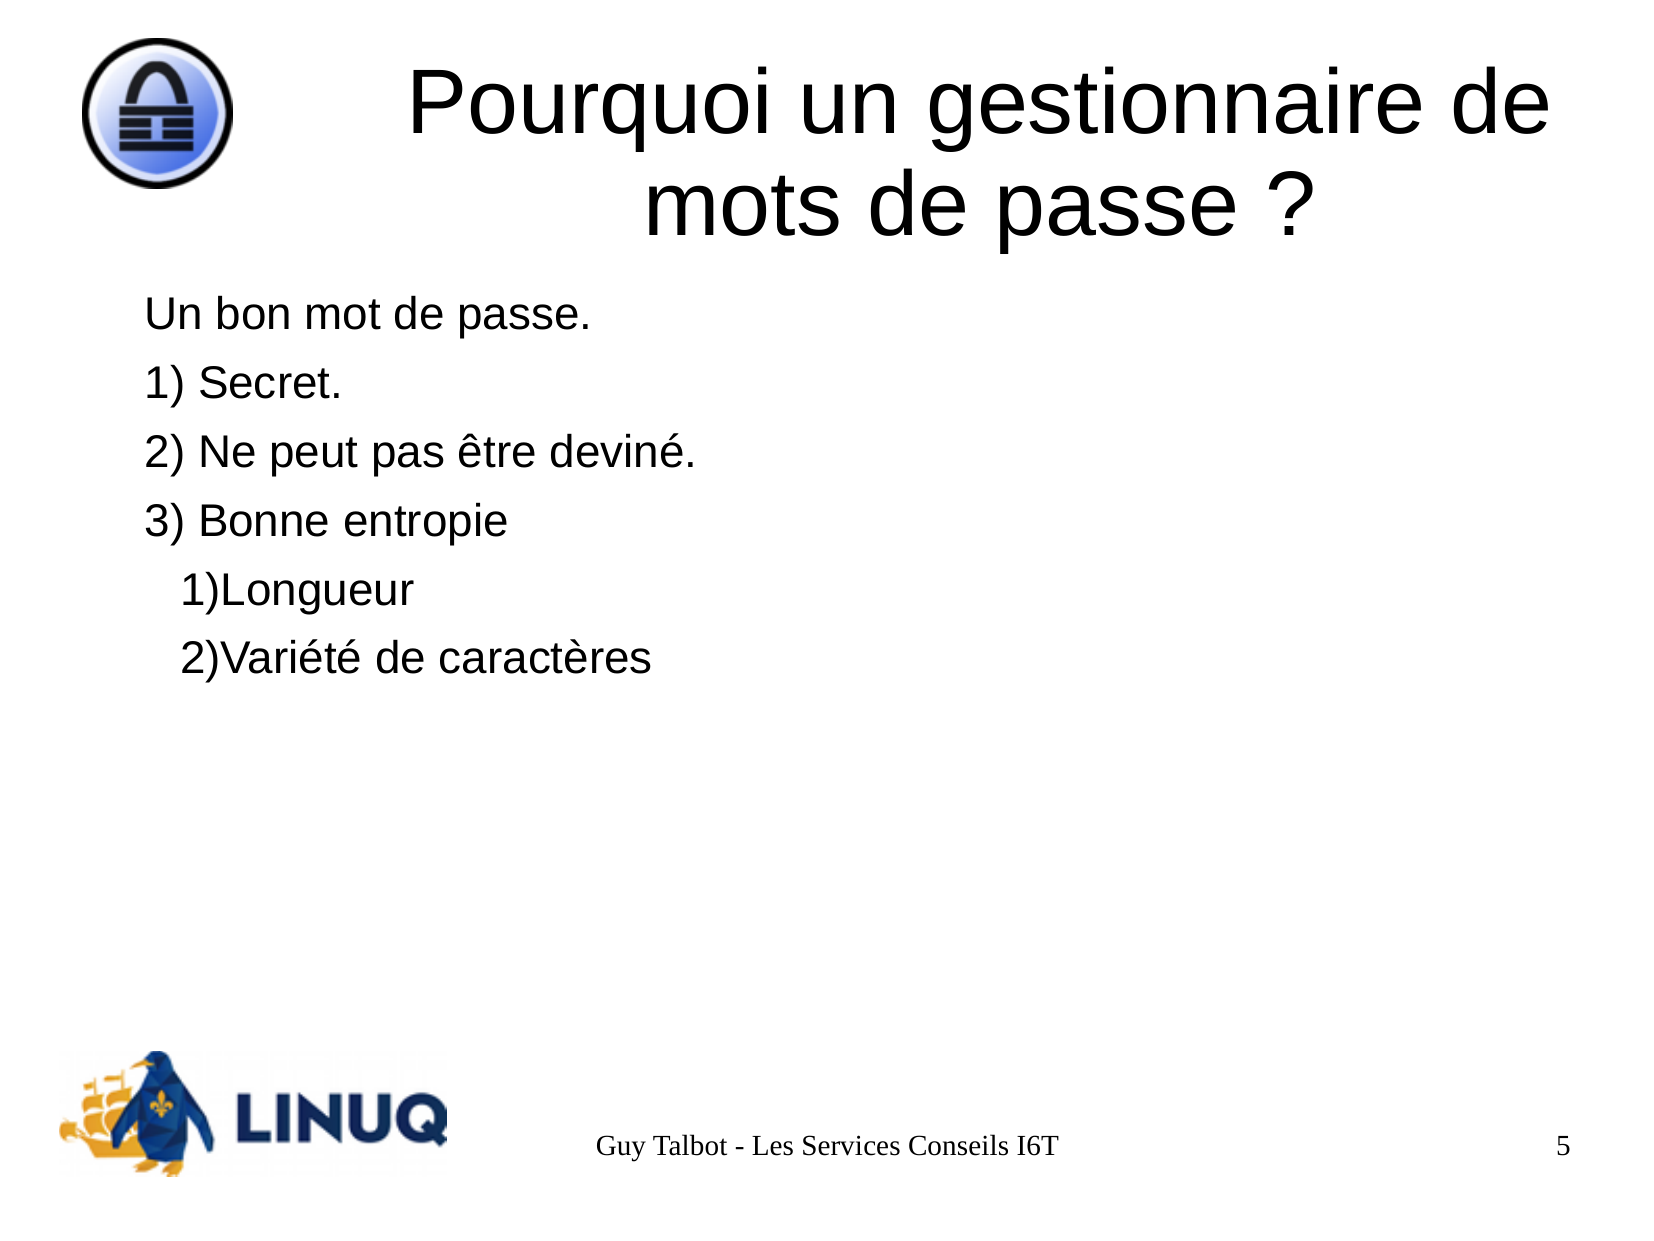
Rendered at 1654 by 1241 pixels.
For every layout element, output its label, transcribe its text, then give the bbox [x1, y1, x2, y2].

picture [59, 1051, 447, 1177]
text_box Un bon mot de passe. Secret. Ne peut pas être deviné. Bonne entropie Longueur Variété de caractères [129, 280, 1536, 1082]
picture [82, 38, 233, 189]
title Pourquoi un gestionnaire de mots de passe ? [389, 0, 1571, 307]
